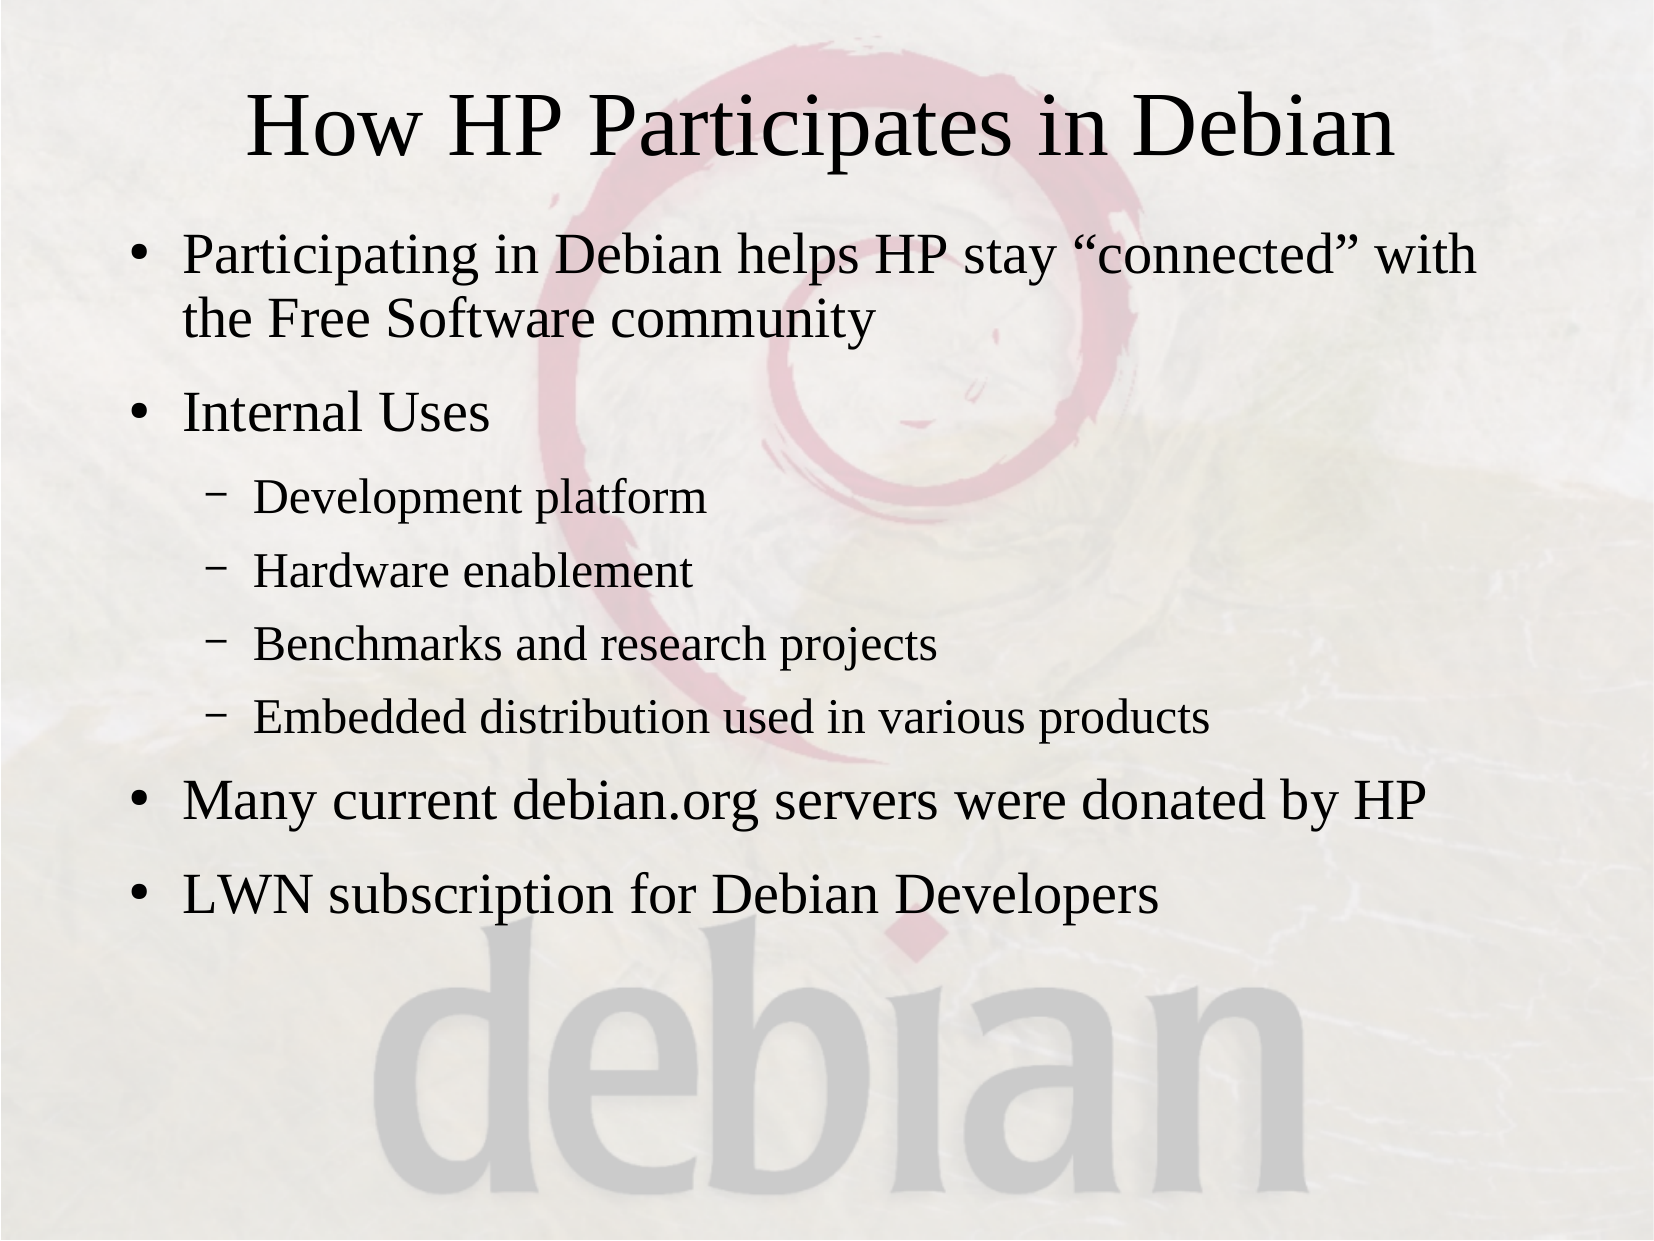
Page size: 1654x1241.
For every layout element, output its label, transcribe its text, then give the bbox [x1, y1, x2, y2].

title How HP Participates in Debian [116, 20, 1529, 228]
list Participating in Debian helps HP stay “connected” with the Free Software community Internal Uses Development platform Hardware enablement Benchmarks and research projects Embedded distribution used in various products Many current debian.org servers were donated by HP LWN subscription for Debian Developers [111, 221, 1524, 1003]
picture [1, 0, 1654, 1240]
